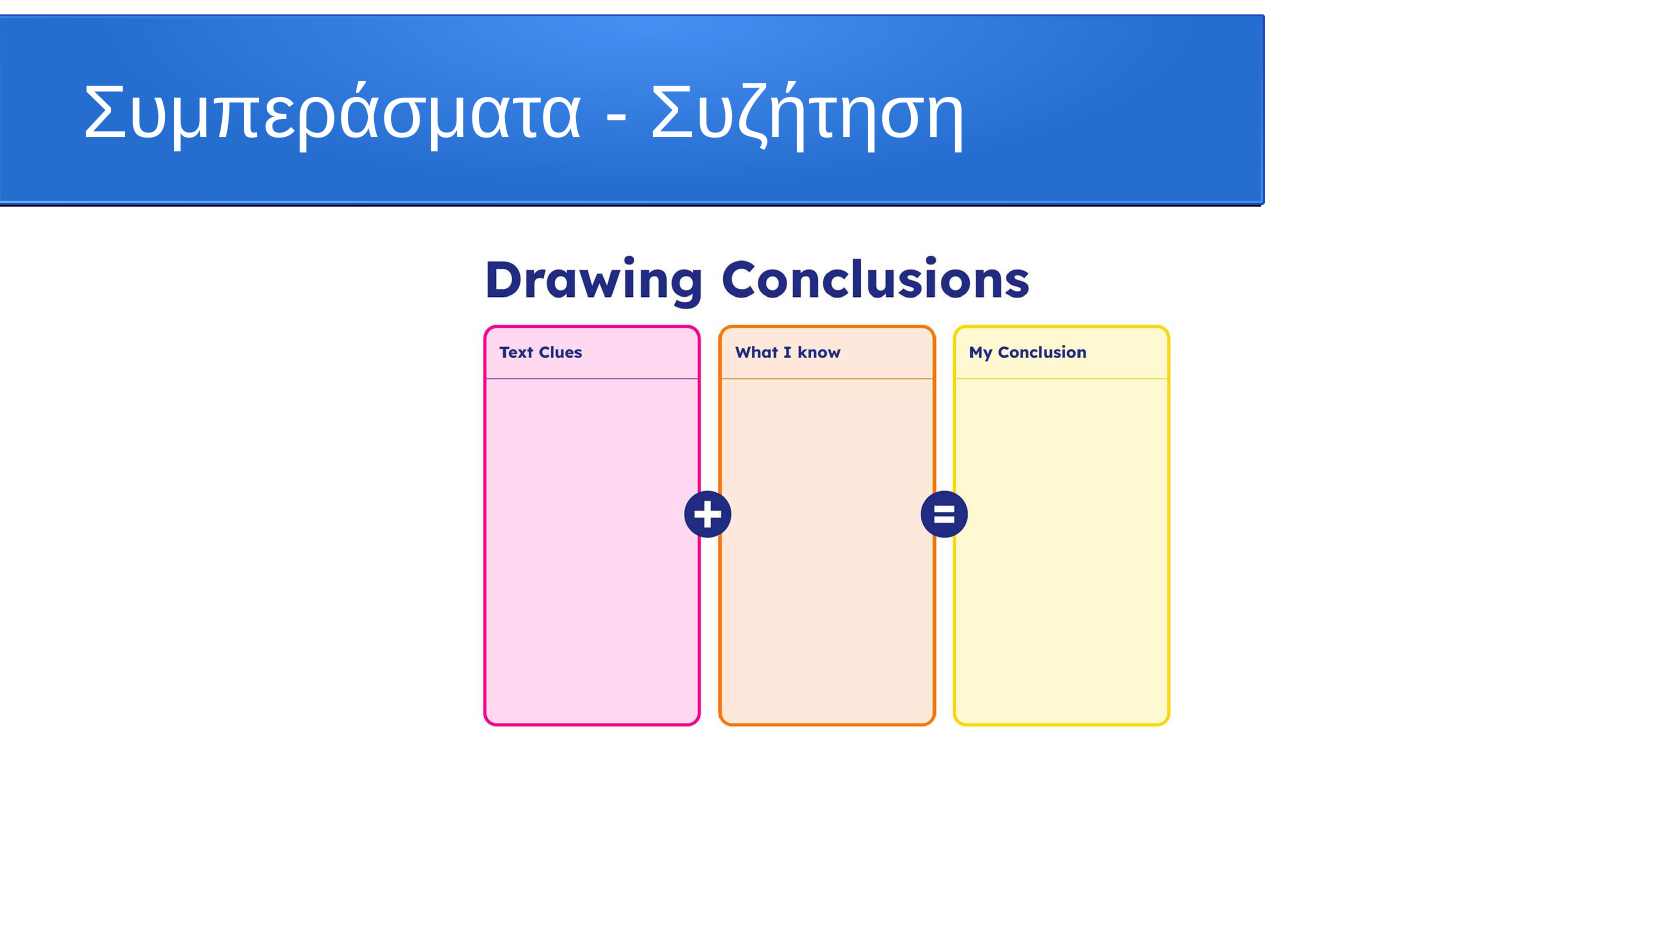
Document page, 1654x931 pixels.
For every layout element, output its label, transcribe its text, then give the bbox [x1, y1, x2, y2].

title Συμπεράσματα - Συζήτηση [82, 35, 1235, 189]
picture [467, 224, 1187, 764]
